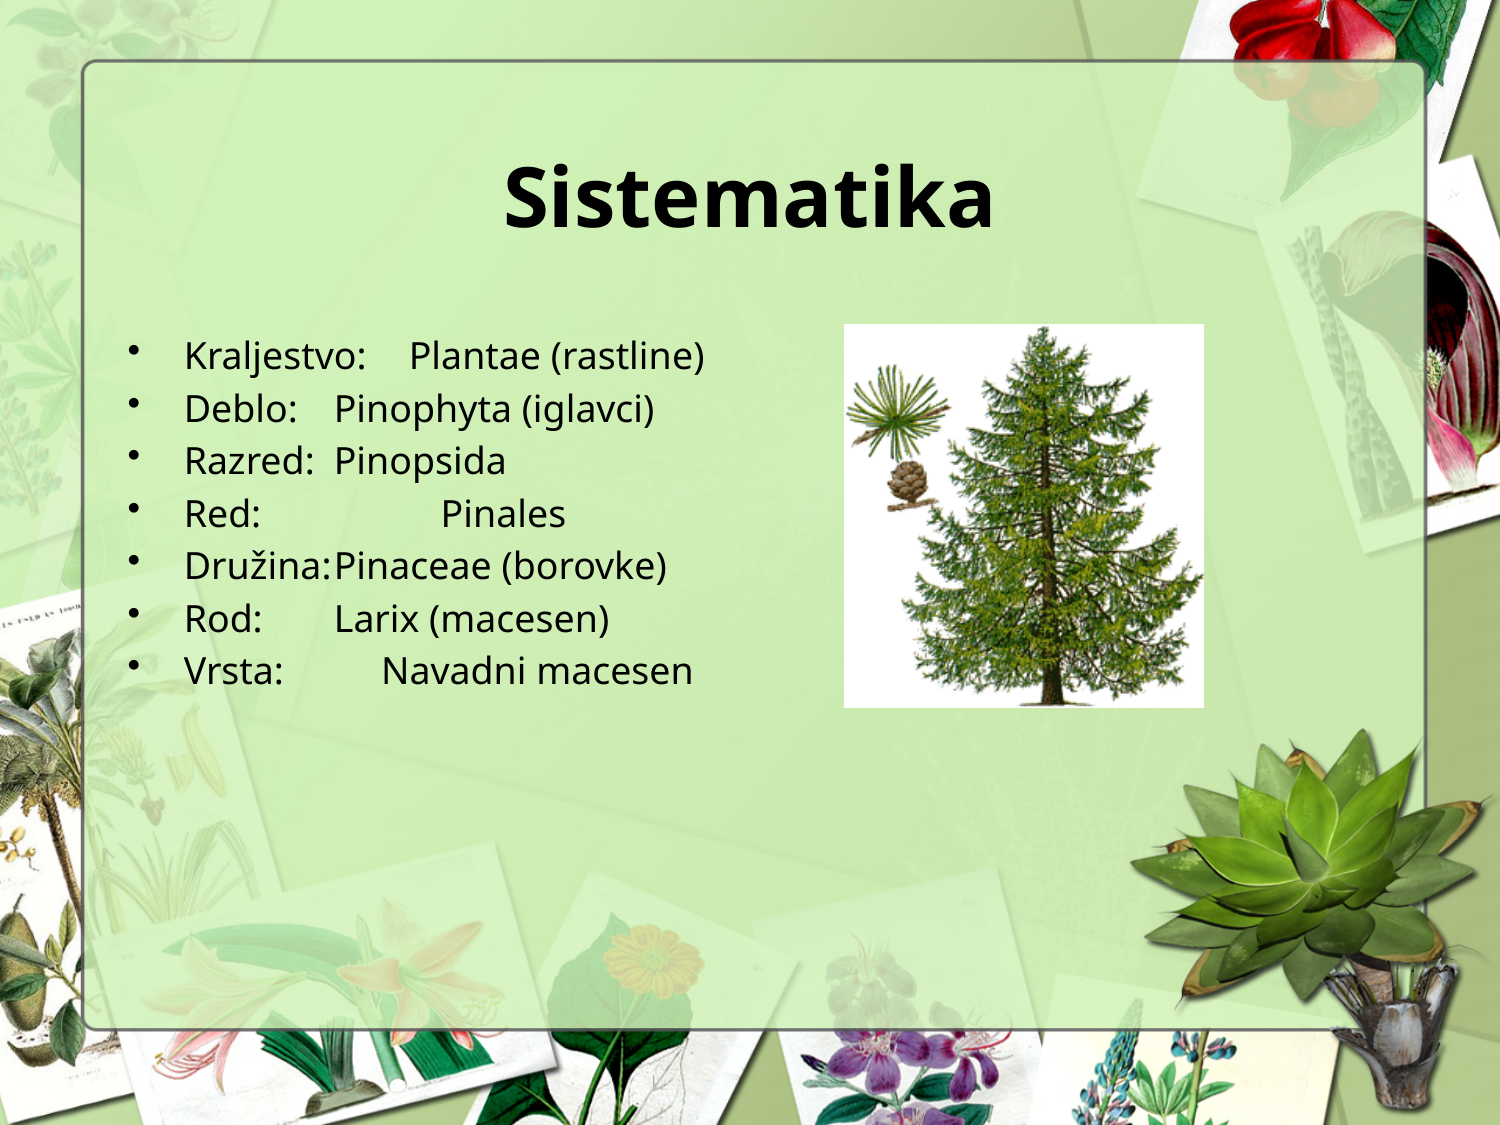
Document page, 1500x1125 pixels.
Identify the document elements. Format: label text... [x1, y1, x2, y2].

picture [0, 0, 1500, 1125]
list Kraljestvo: Plantae (rastline) Deblo: Pinophyta (iglavci) Razred: Pinopsida Red: Pinales Družina: Pinaceae (borovke) Rod: Larix (macesen) Vrsta: Navadni macesen [112, 324, 1388, 1000]
title Sistematika [112, 99, 1388, 288]
